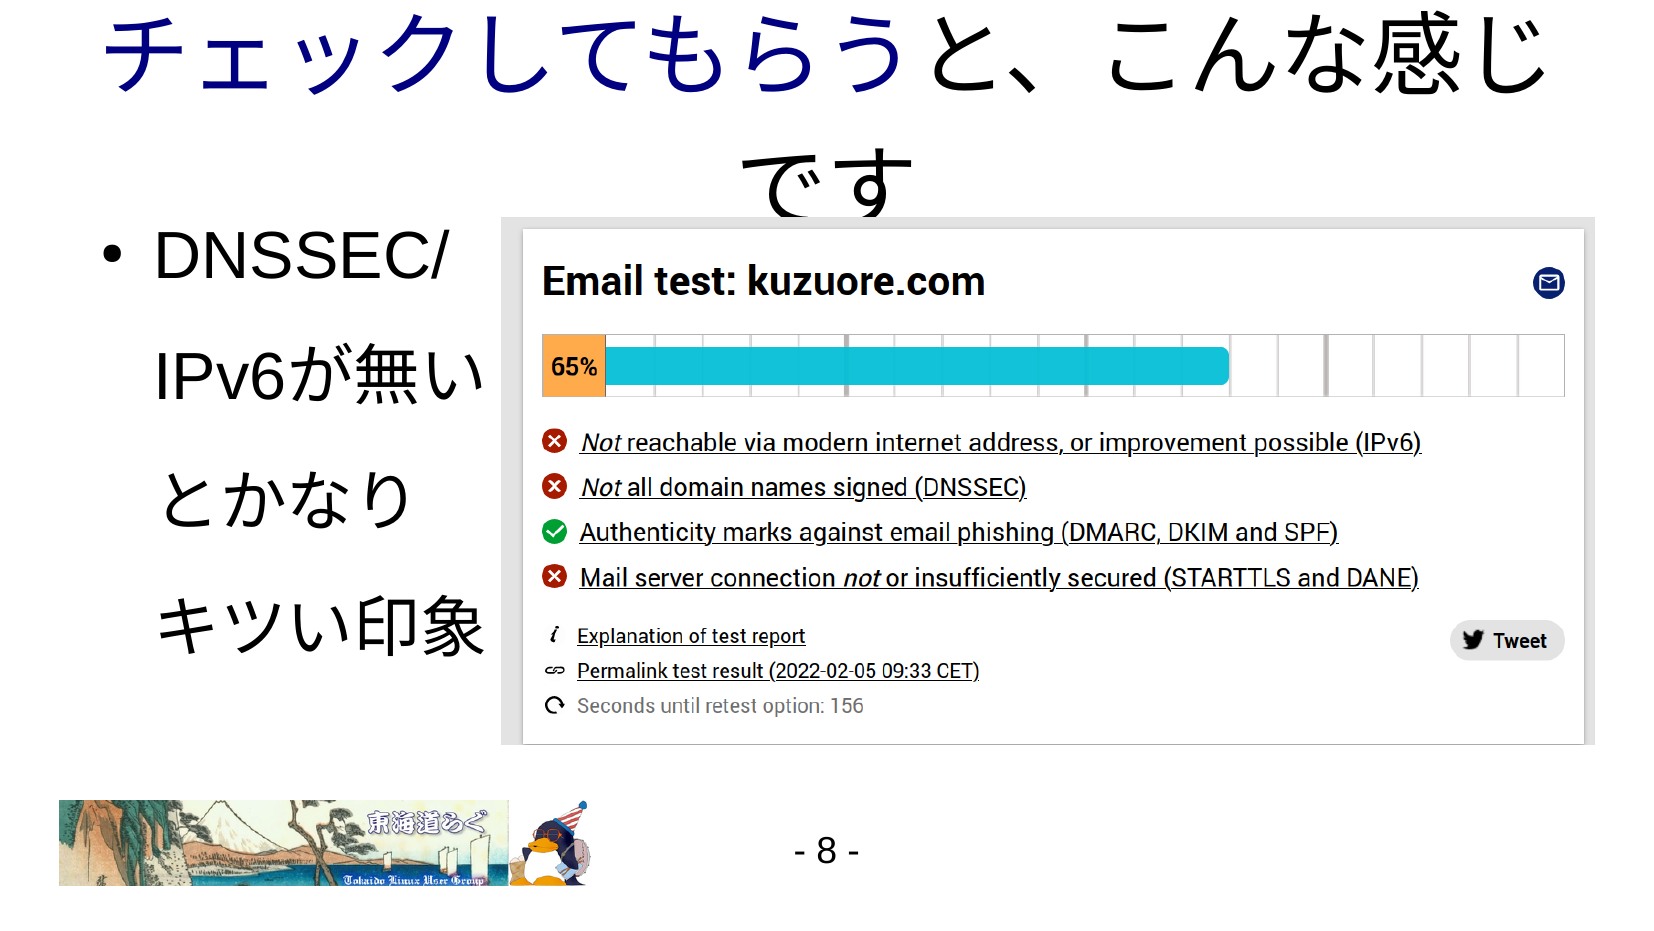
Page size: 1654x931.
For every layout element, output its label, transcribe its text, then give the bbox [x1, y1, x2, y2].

title チェックしてもらうと、こんな感じです [82, 37, 1571, 193]
text_box - <番号> - [703, 815, 950, 886]
list DNSSEC/ IPv6が無い とかなり キツい印象 [82, 217, 1571, 758]
picture [1571, 217, 1595, 745]
picture [59, 800, 591, 886]
